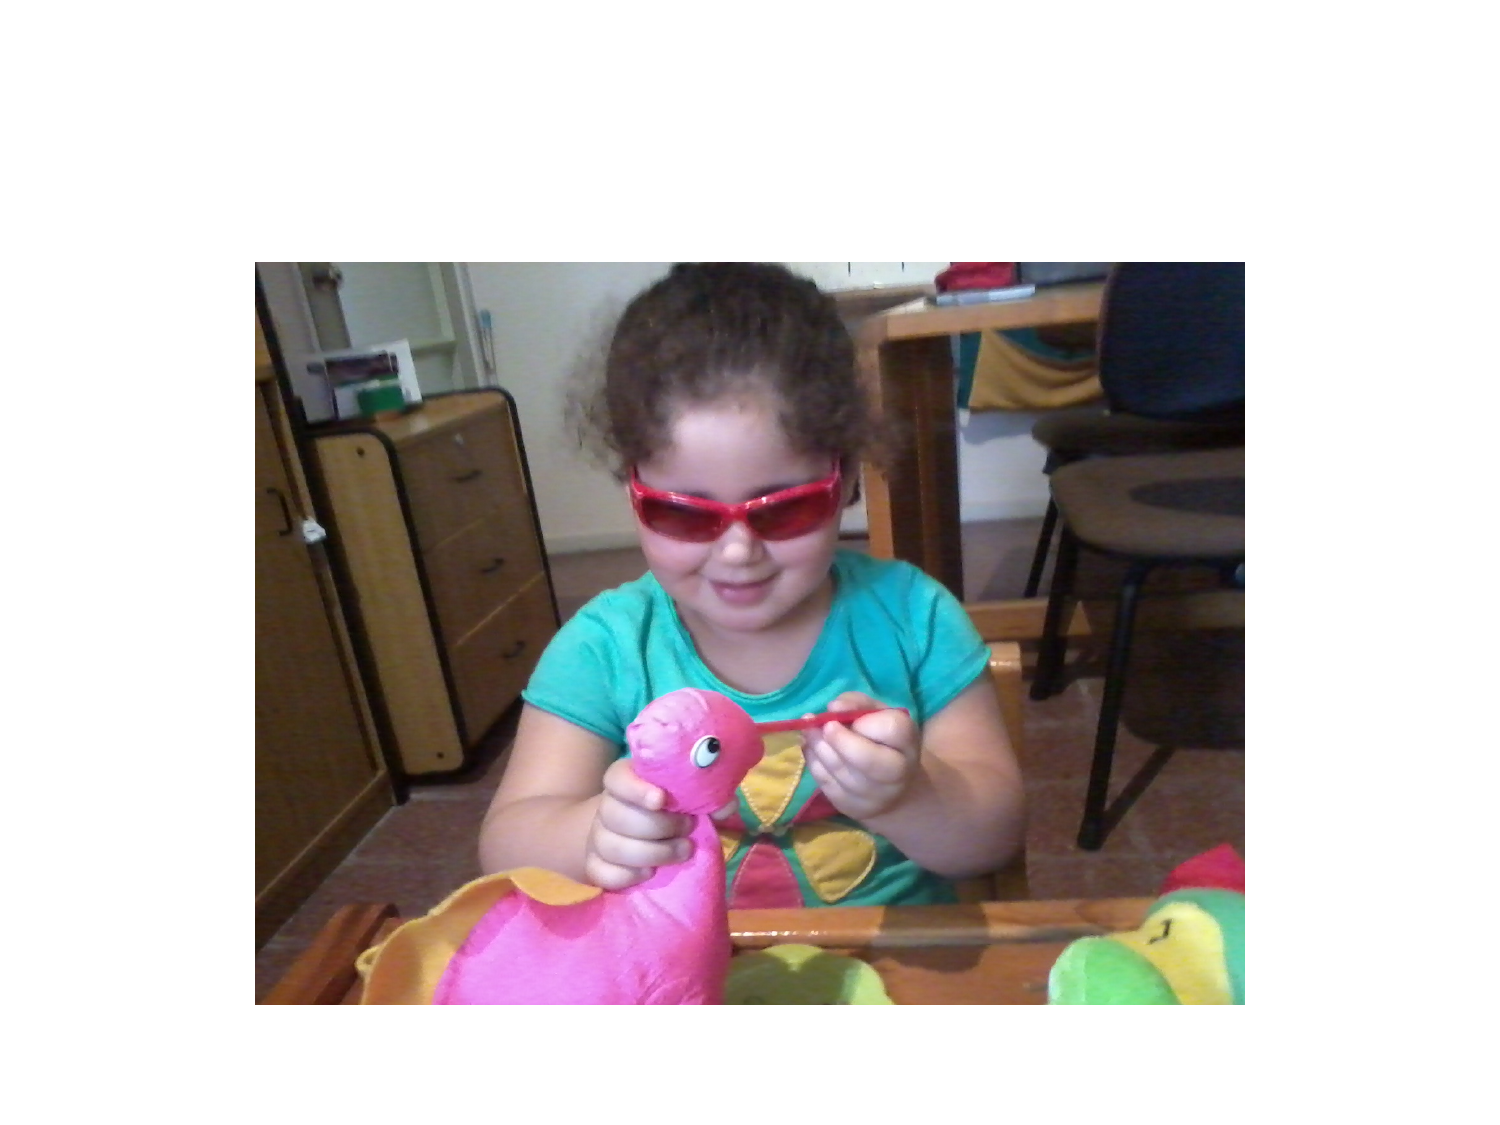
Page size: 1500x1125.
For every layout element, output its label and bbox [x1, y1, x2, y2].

picture [255, 262, 1245, 1005]
